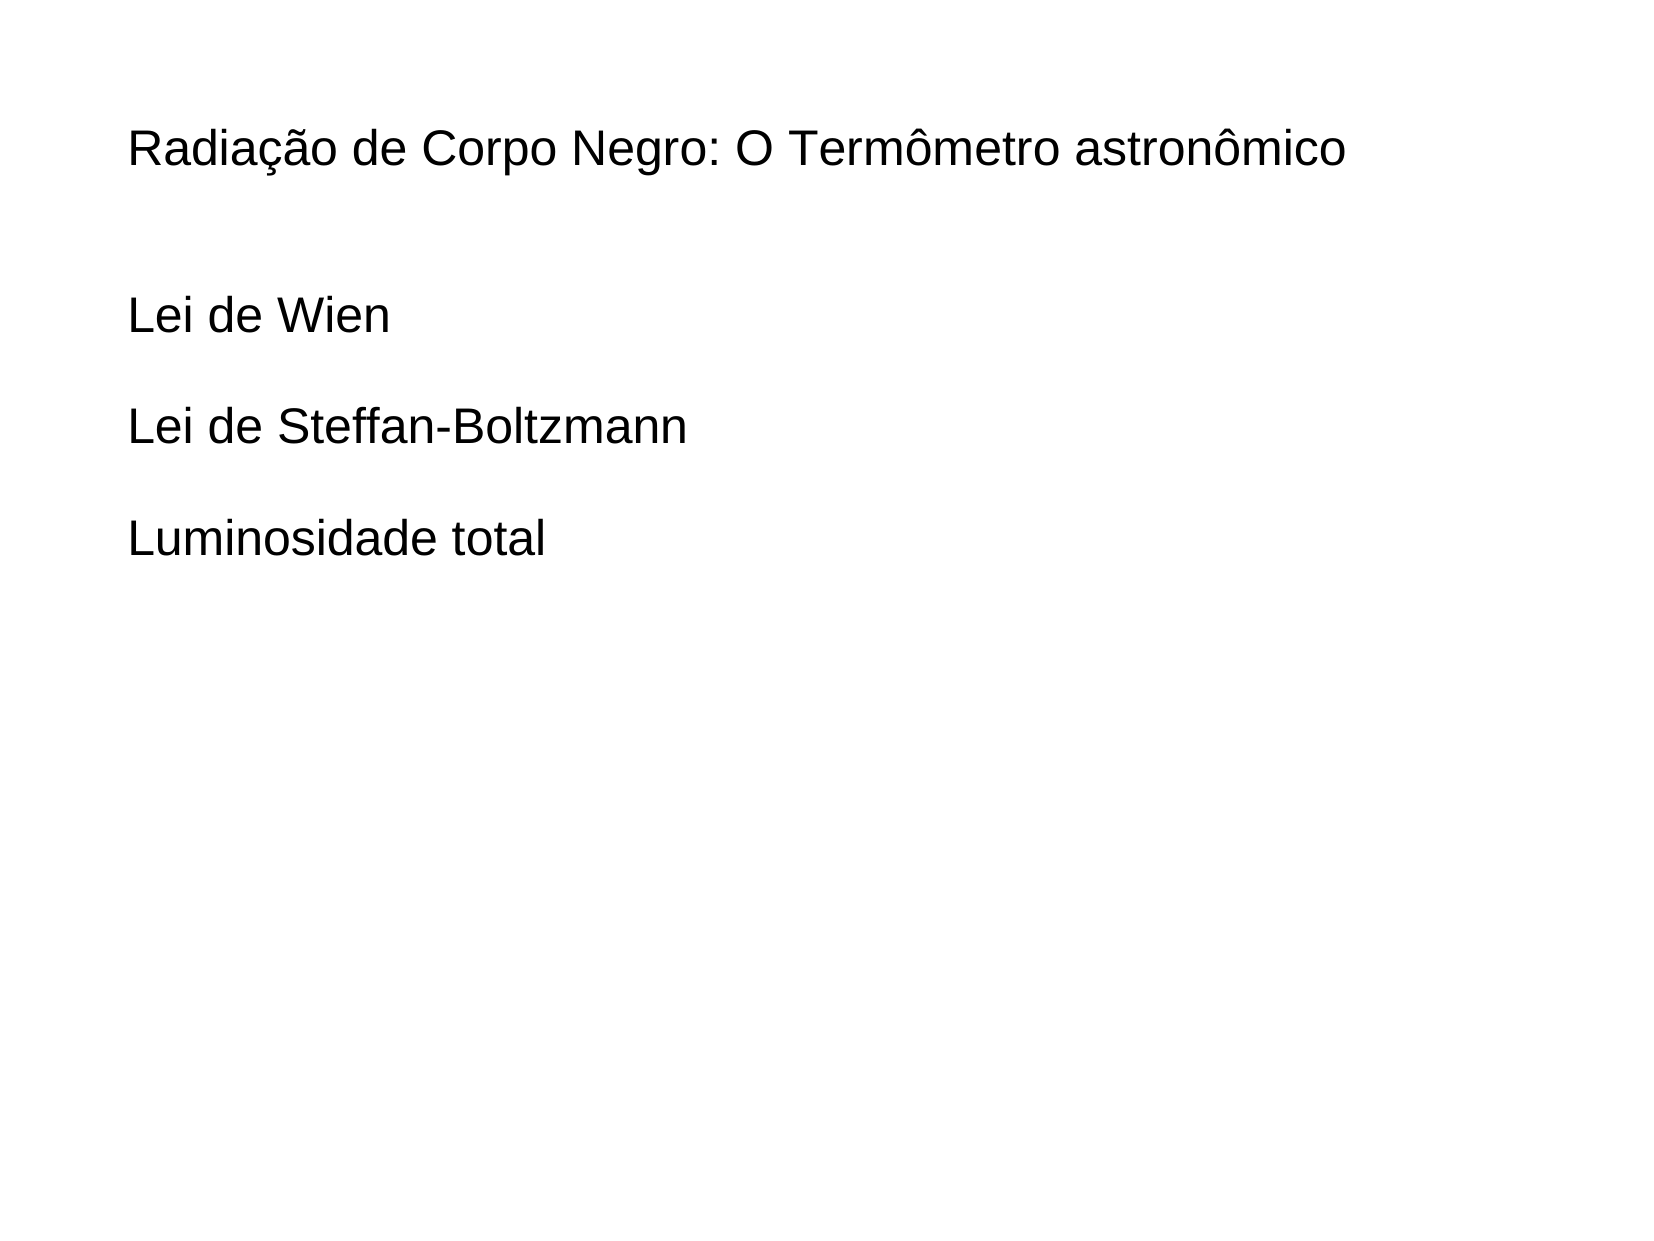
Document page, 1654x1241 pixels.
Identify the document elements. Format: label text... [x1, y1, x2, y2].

text_box Radiação de Corpo Negro: O Termômetro astronômico Lei de Wien Lei de Steffan-Boltzmann Luminosidade total [112, 112, 1576, 574]
